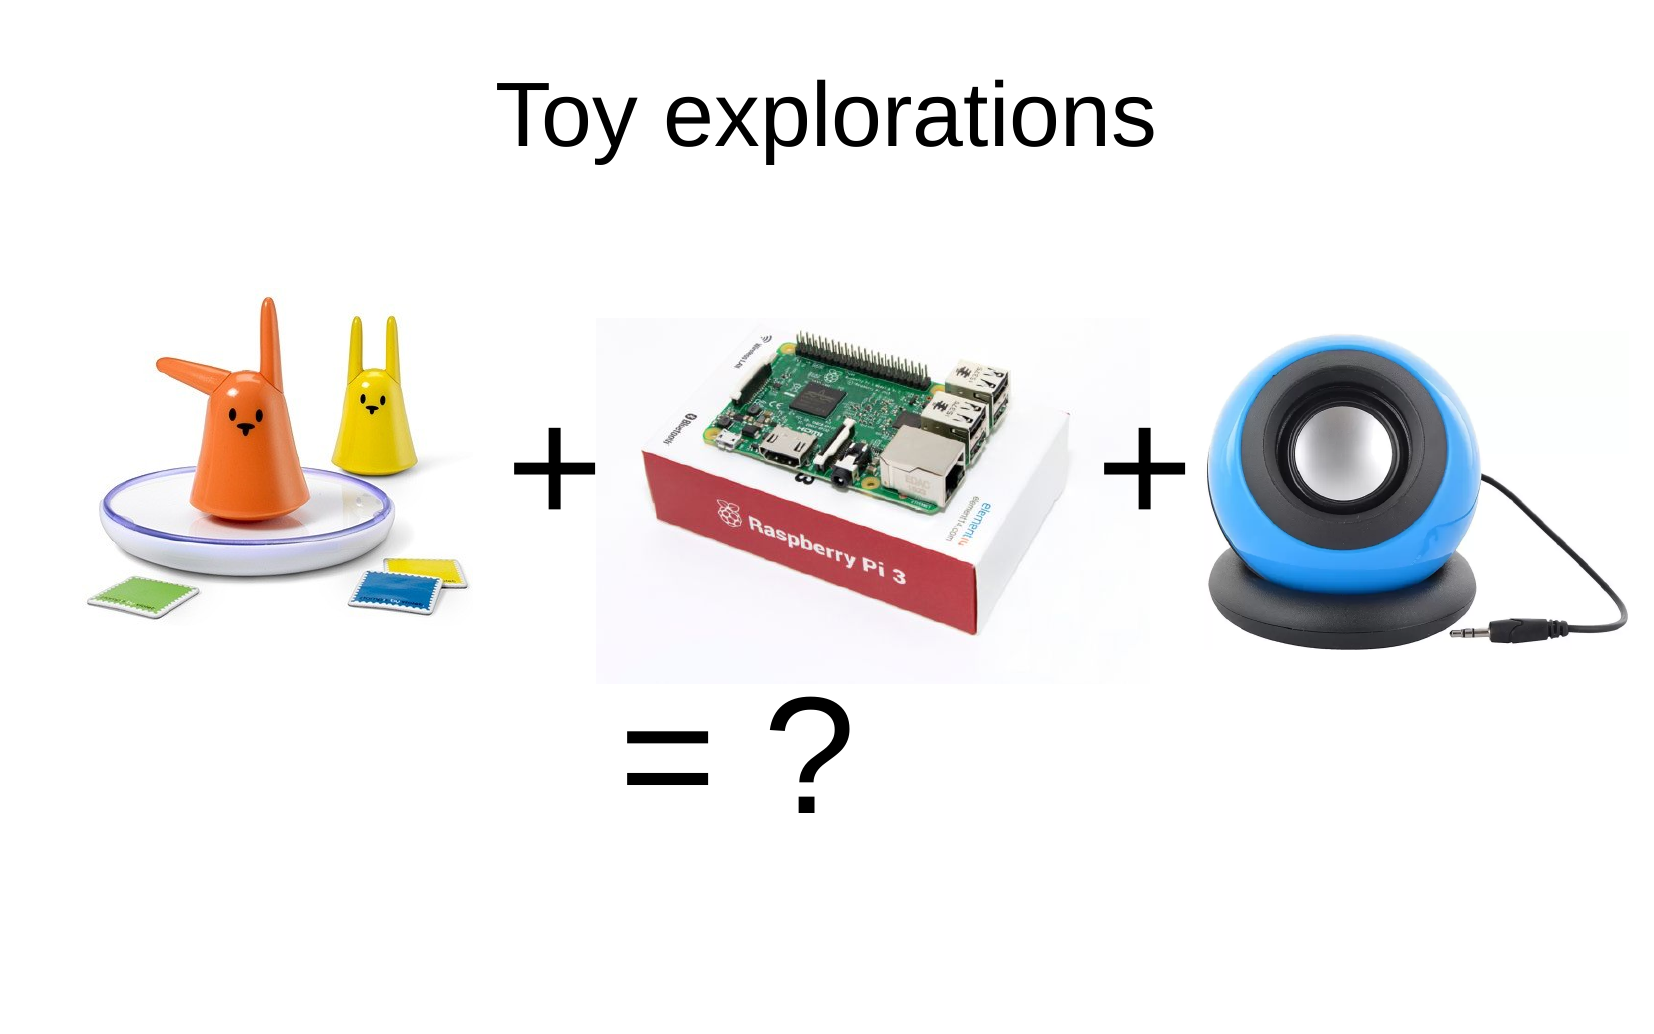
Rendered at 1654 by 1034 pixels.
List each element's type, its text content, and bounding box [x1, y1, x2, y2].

picture [596, 318, 1150, 684]
title Toy explorations [82, 36, 1571, 193]
text_box + [1027, 389, 1264, 544]
text_box = ? [620, 679, 857, 833]
text_box + [473, 389, 674, 544]
picture [82, 288, 473, 626]
picture [1204, 331, 1629, 650]
